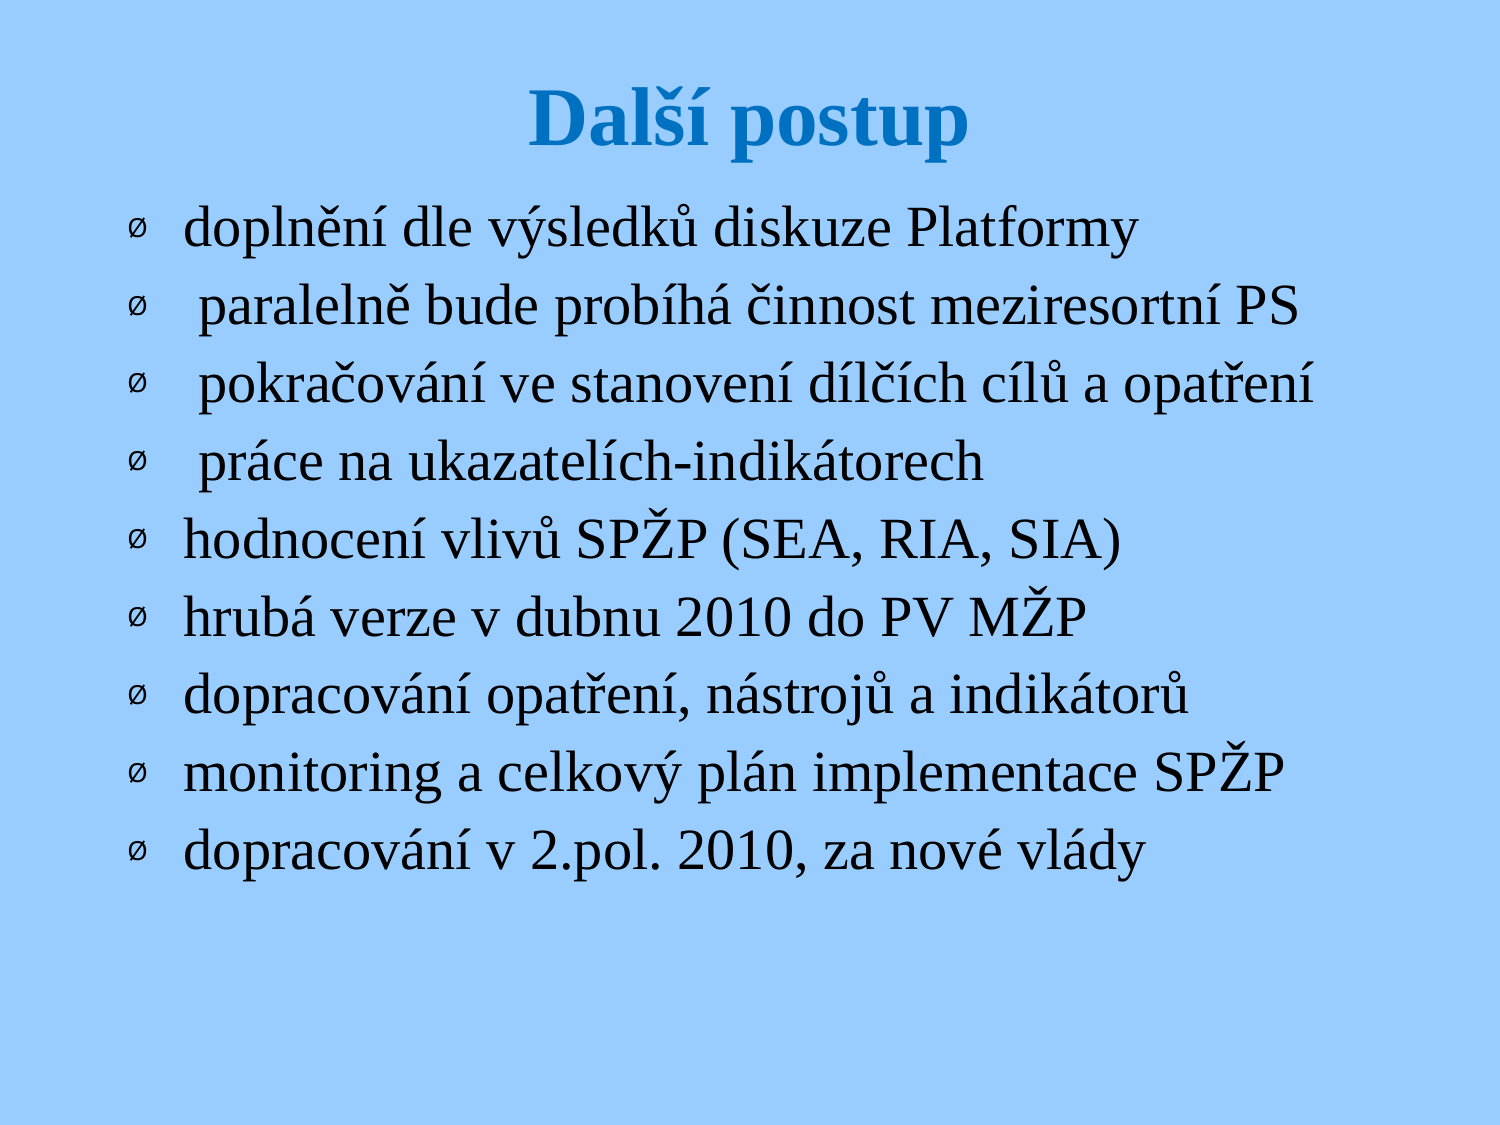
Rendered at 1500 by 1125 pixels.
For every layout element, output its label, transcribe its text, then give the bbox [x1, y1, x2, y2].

list doplnění dle výsledků diskuze Platformy paralelně bude probíhá činnost meziresortní PS pokračování ve stanovení dílčích cílů a opatření práce na ukazatelích-indikátorech hodnocení vlivů SPŽP (SEA, RIA, SIA) hrubá verze v dubnu 2010 do PV MŽP dopracování opatření, nástrojů a indikátorů monitoring a celkový plán implementace SPŽP dopracování v 2.pol. 2010, za nové vlády [112, 187, 1388, 950]
title Další postup [112, 23, 1388, 187]
